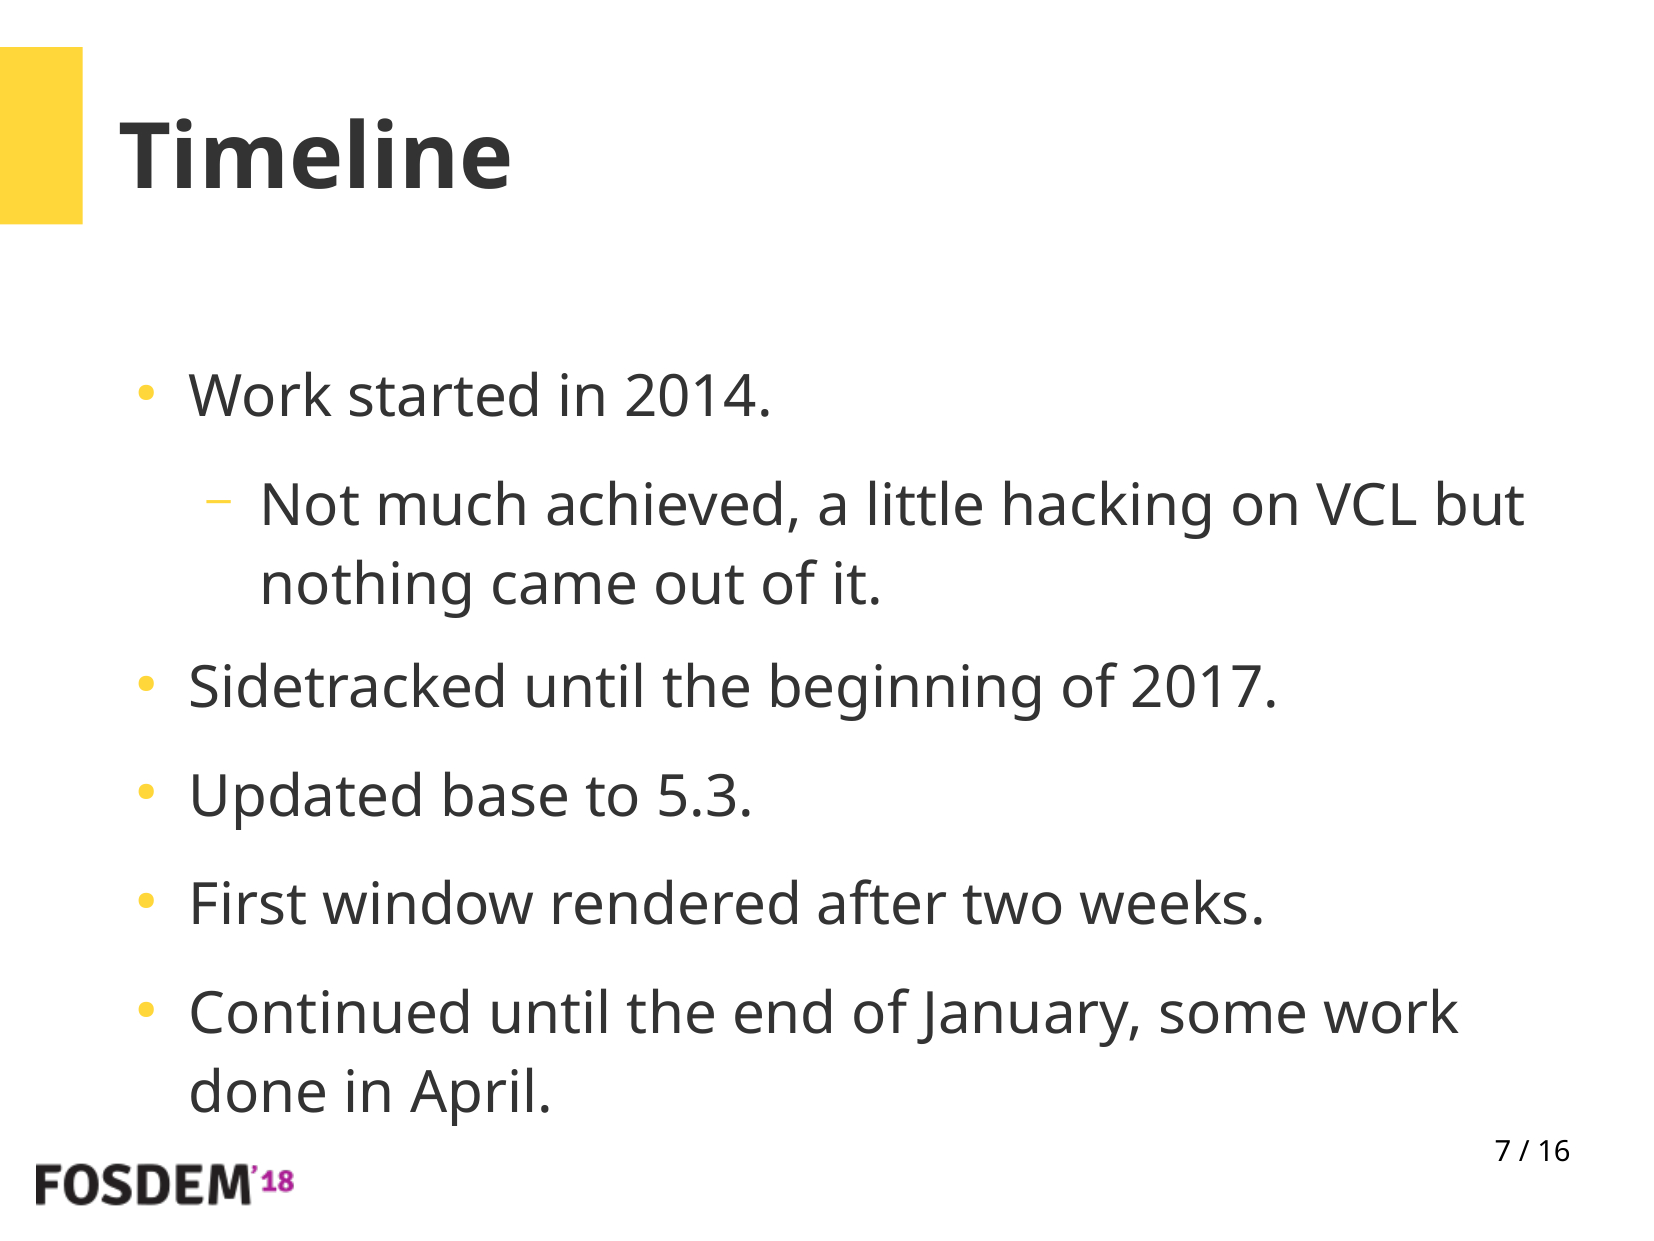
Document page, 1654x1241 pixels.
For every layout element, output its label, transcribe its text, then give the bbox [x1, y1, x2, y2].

title Timeline [118, 49, 1571, 257]
picture [36, 1145, 308, 1223]
list Work started in 2014. Not much achieved, a little hacking on VCL but nothing came out of it. Sidetracked until the beginning of 2017. Updated base to 5.3. First window rendered after two weeks. Continued until the end of January, some work done in April. [118, 354, 1536, 1074]
